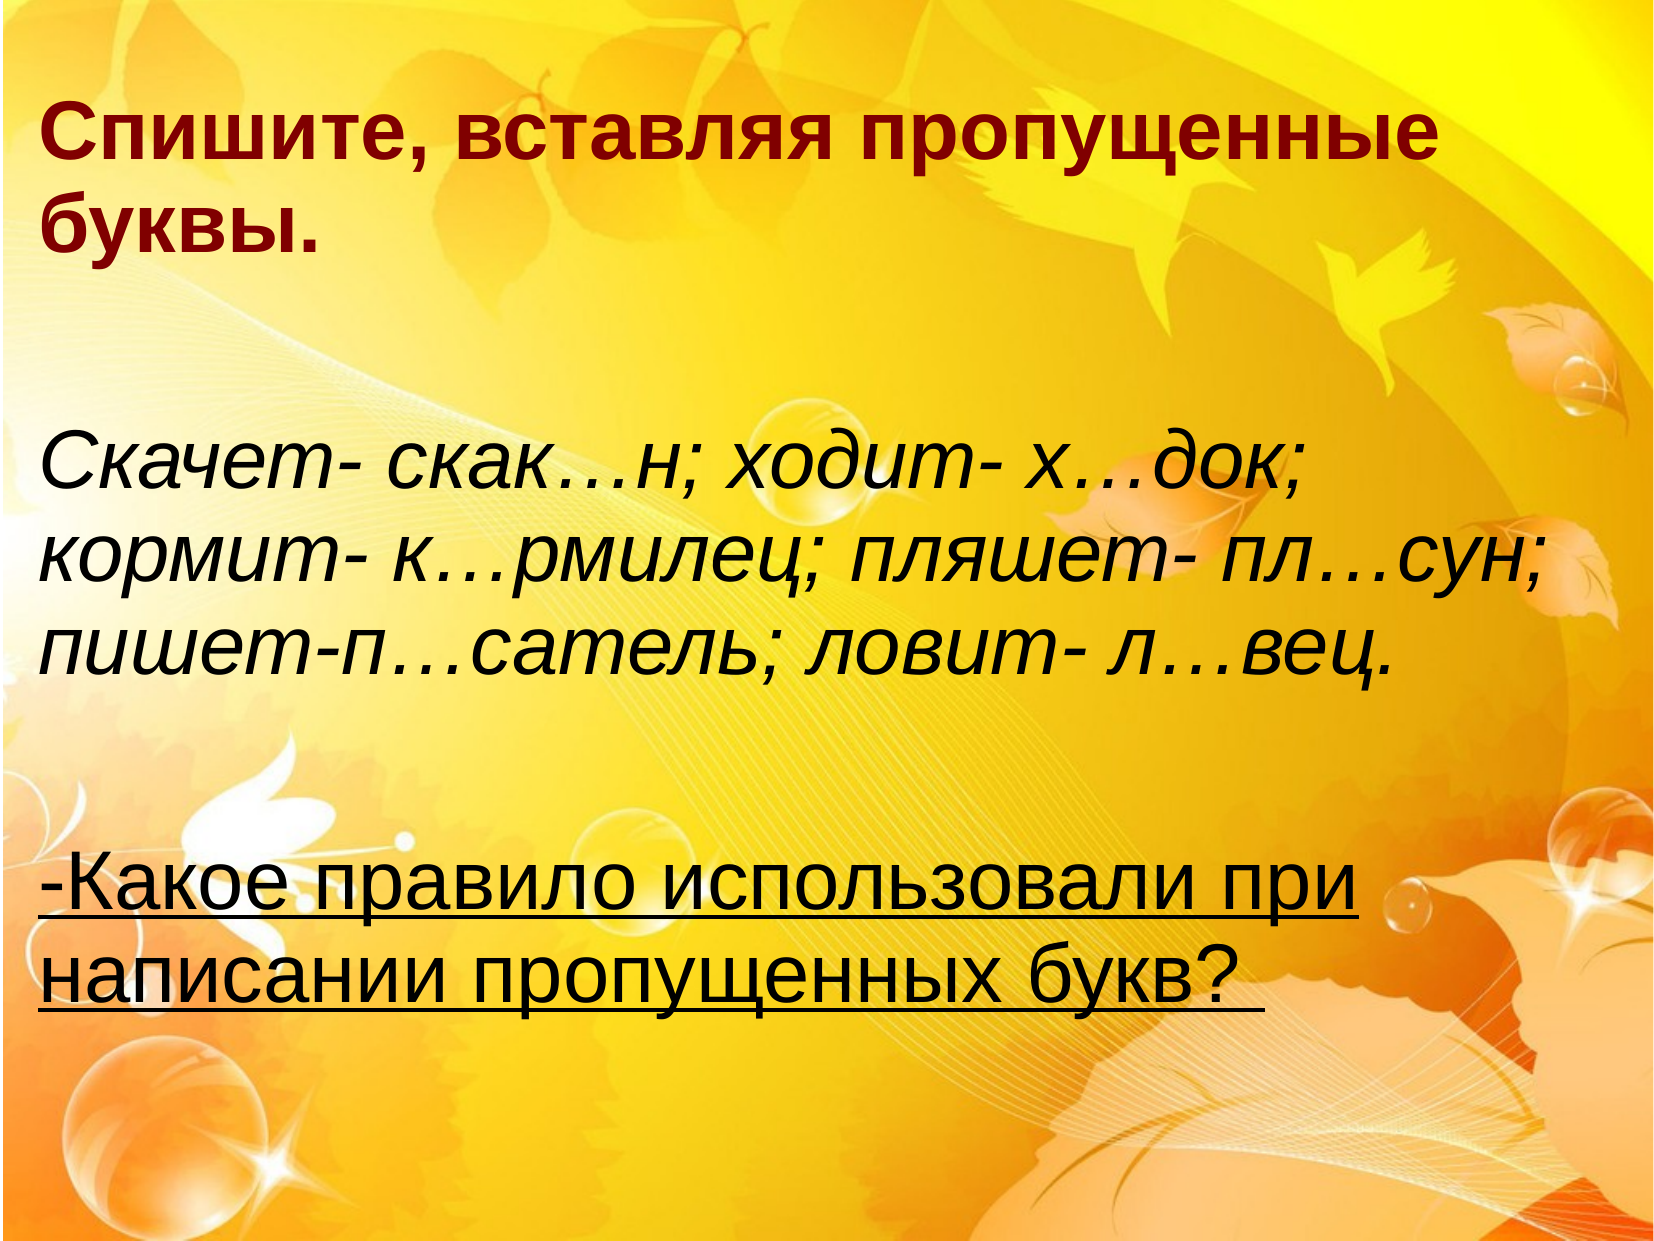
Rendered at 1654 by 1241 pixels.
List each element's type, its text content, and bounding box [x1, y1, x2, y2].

text_box Спишите, вставляя пропущенные буквы. Скачет- скак…н; ходит- х…док; кормит- к…рмилец; пляшет- пл…сун; пишет-п…сатель; ловит- л…вец. -Какое правило использовали при написании пропущенных букв? [23, 77, 1630, 1079]
picture [3, 0, 1654, 1241]
